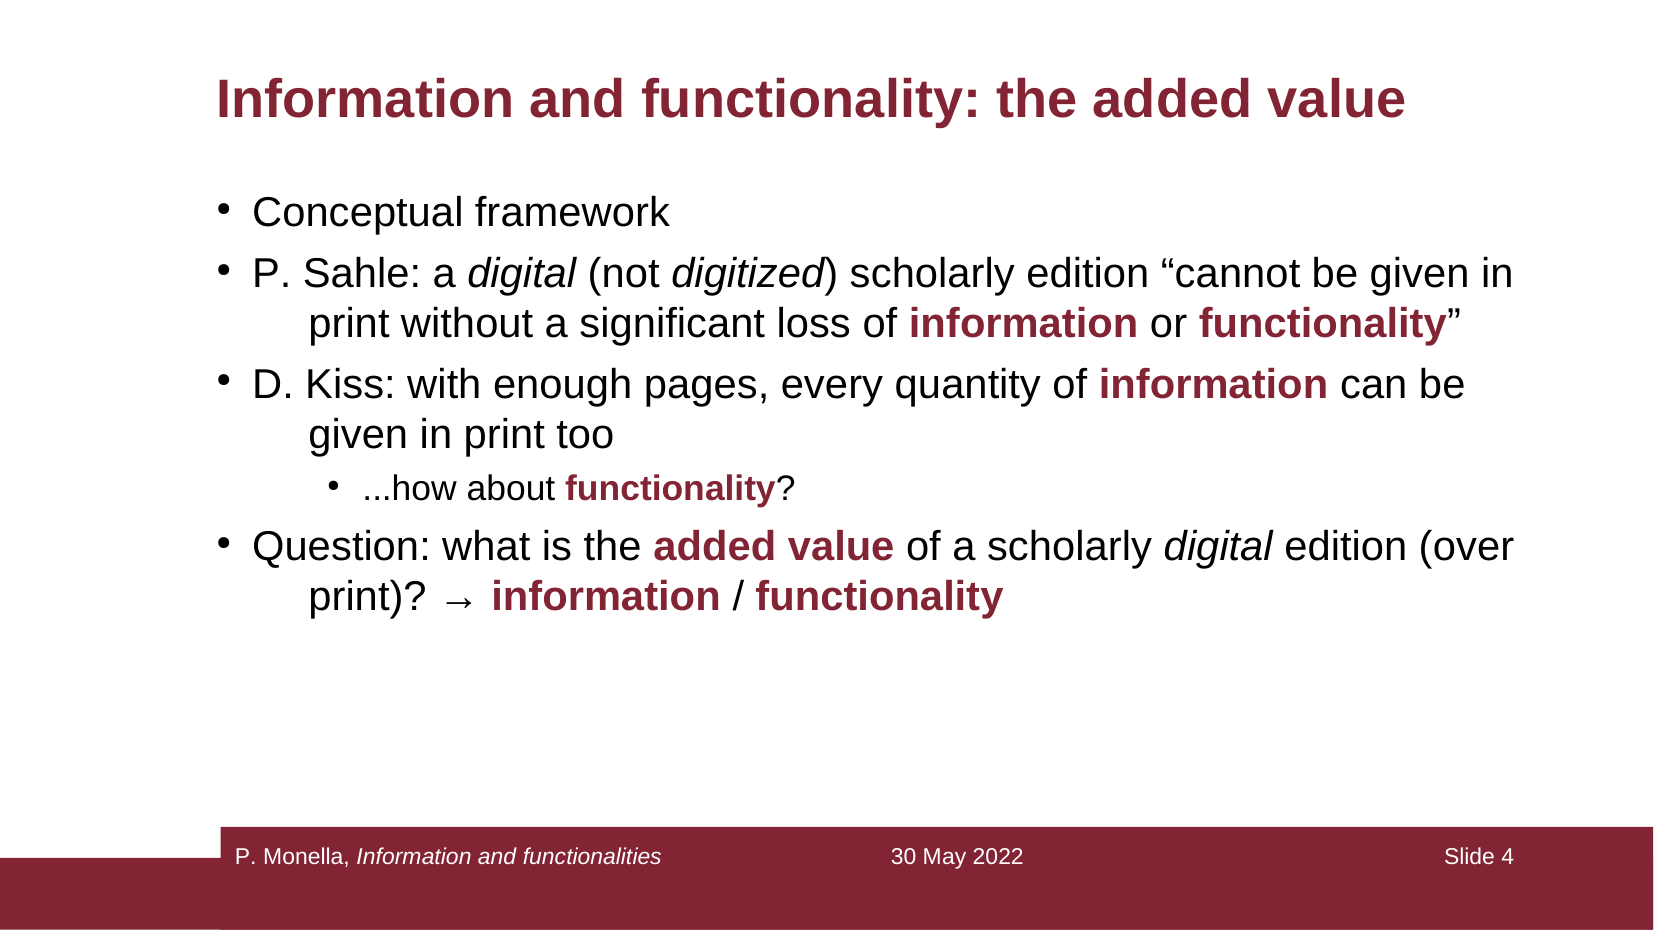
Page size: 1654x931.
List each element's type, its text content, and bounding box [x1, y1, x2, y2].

title Information and functionality: the added value [201, 55, 1569, 142]
list Conceptual framework P. Sahle: a digital (not digitized) scholarly edition “cannot be given in print without a significant loss of information or functionality” D. Kiss: with enough pages, every quantity of information can be given in print too ...how about functionality? Question: what is the added value of a scholarly digital edition (over print)? → information / functionality [201, 177, 1569, 796]
